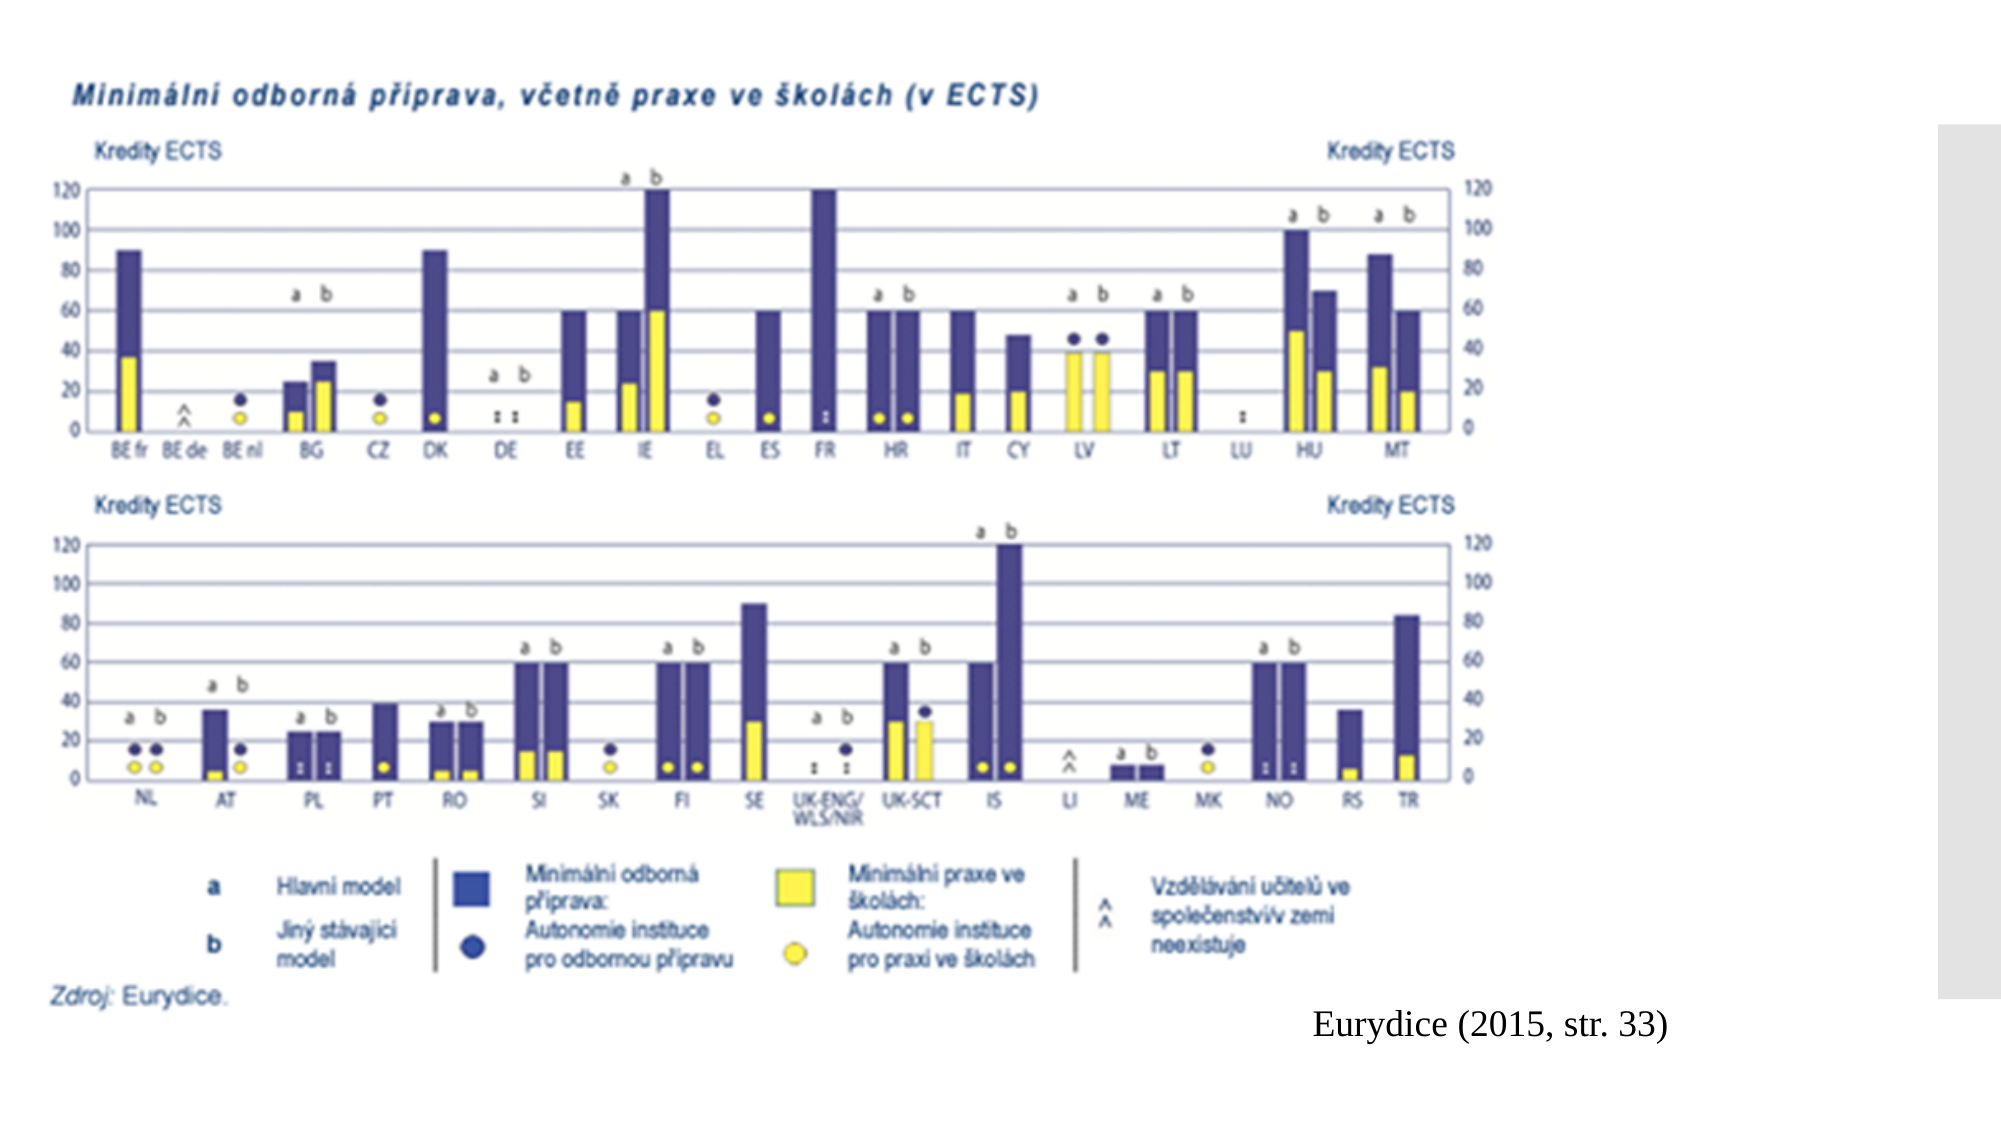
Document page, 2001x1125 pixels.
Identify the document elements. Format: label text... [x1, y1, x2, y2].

text_box Eurydice (2015, str. 33) [1297, 992, 1693, 1052]
picture [0, 42, 1546, 1053]
